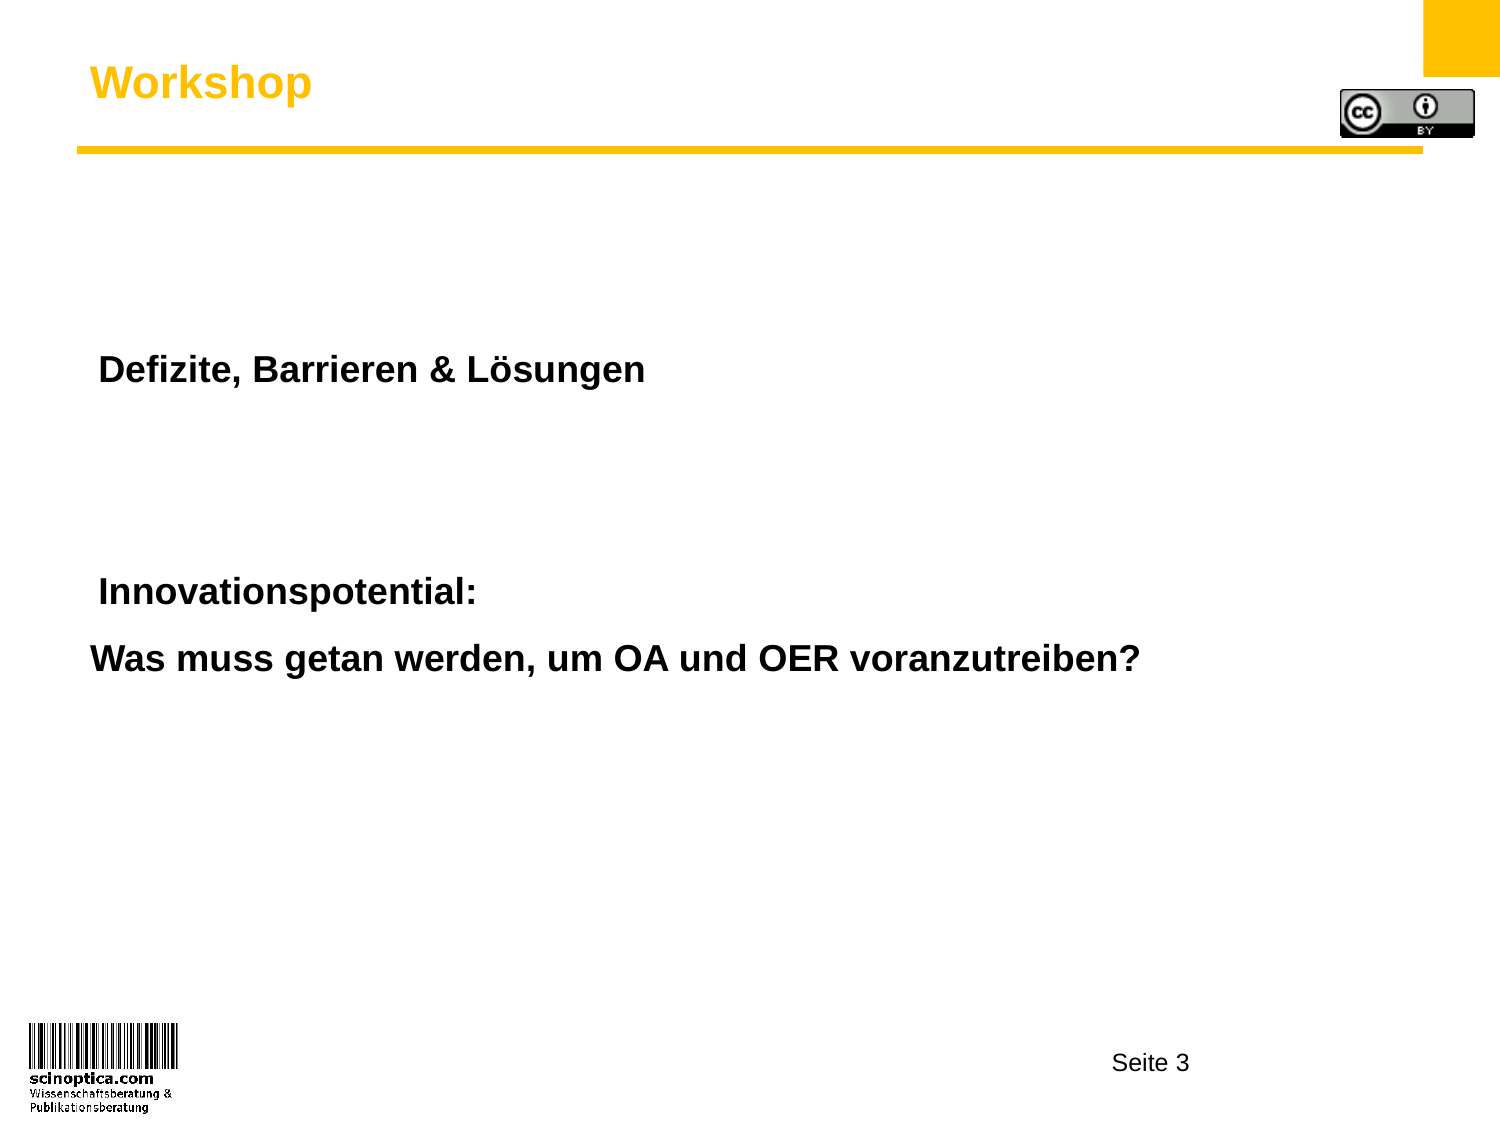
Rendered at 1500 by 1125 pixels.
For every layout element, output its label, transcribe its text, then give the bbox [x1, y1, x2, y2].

picture [29, 1023, 178, 1116]
picture [1425, 89, 1475, 138]
list Defizite, Barrieren & Lösungen Innovationspotential: Was muss getan werden, um OA und OER voranzutreiben? [75, 167, 1425, 965]
title Workshop [75, 45, 1425, 161]
slide_number Seite <Nummer> [1096, 1039, 1447, 1118]
